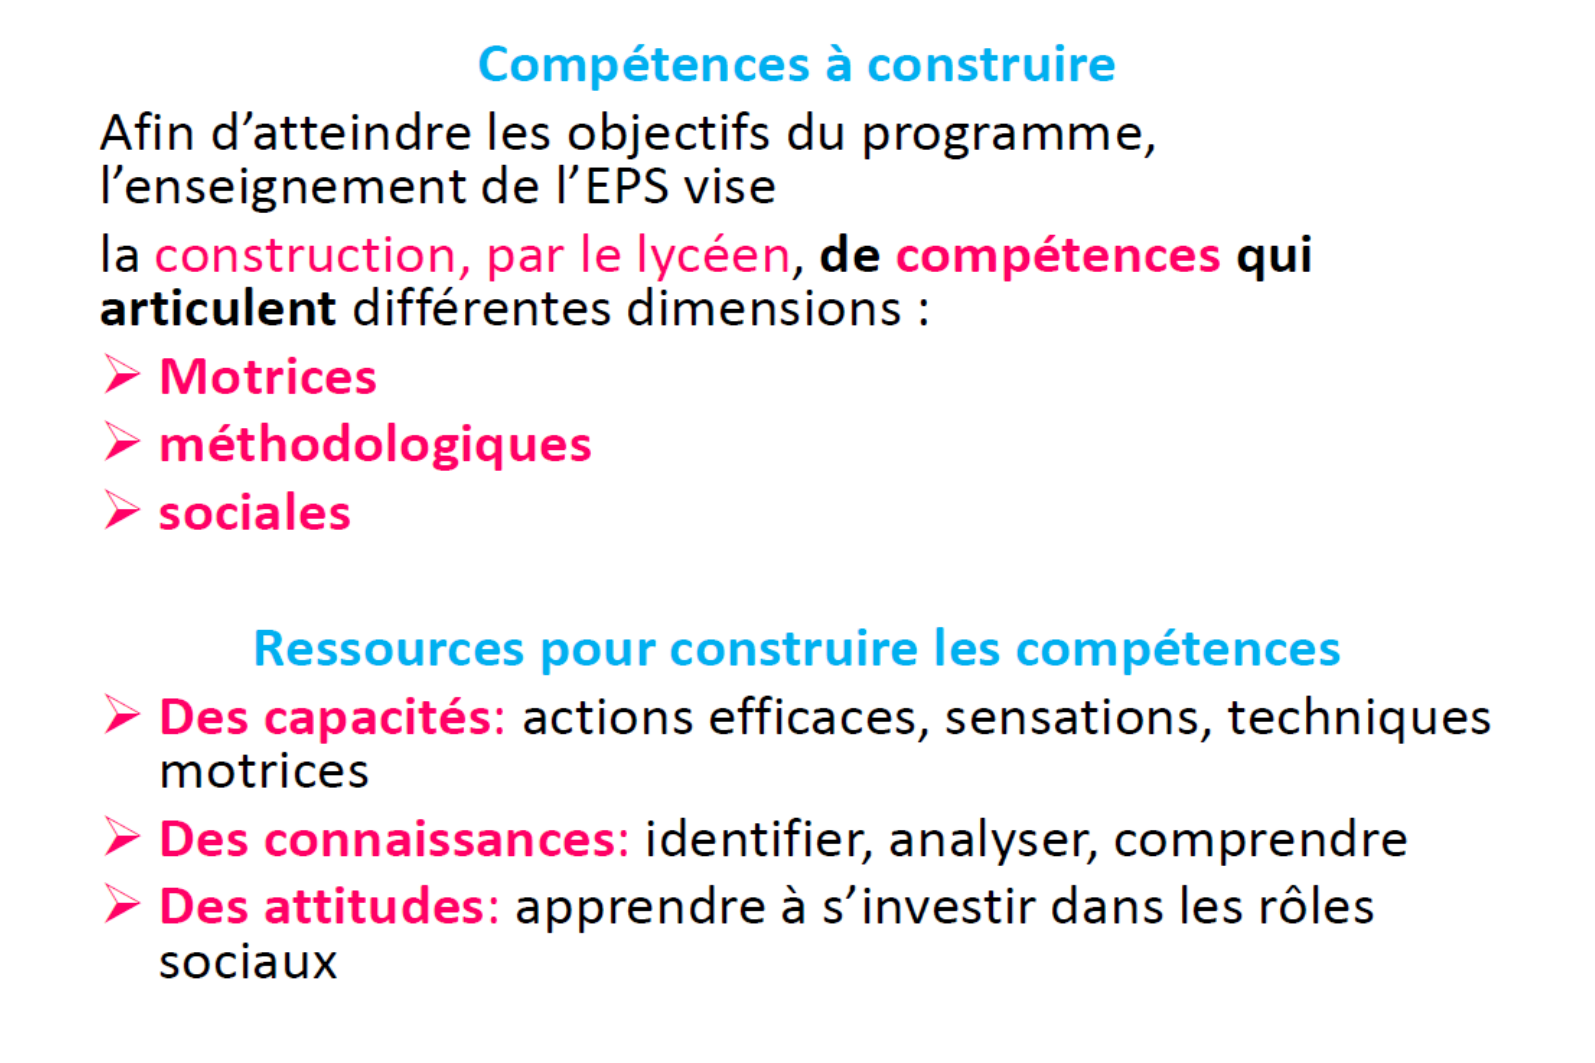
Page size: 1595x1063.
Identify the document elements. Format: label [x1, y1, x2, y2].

picture [50, 10, 1554, 1020]
